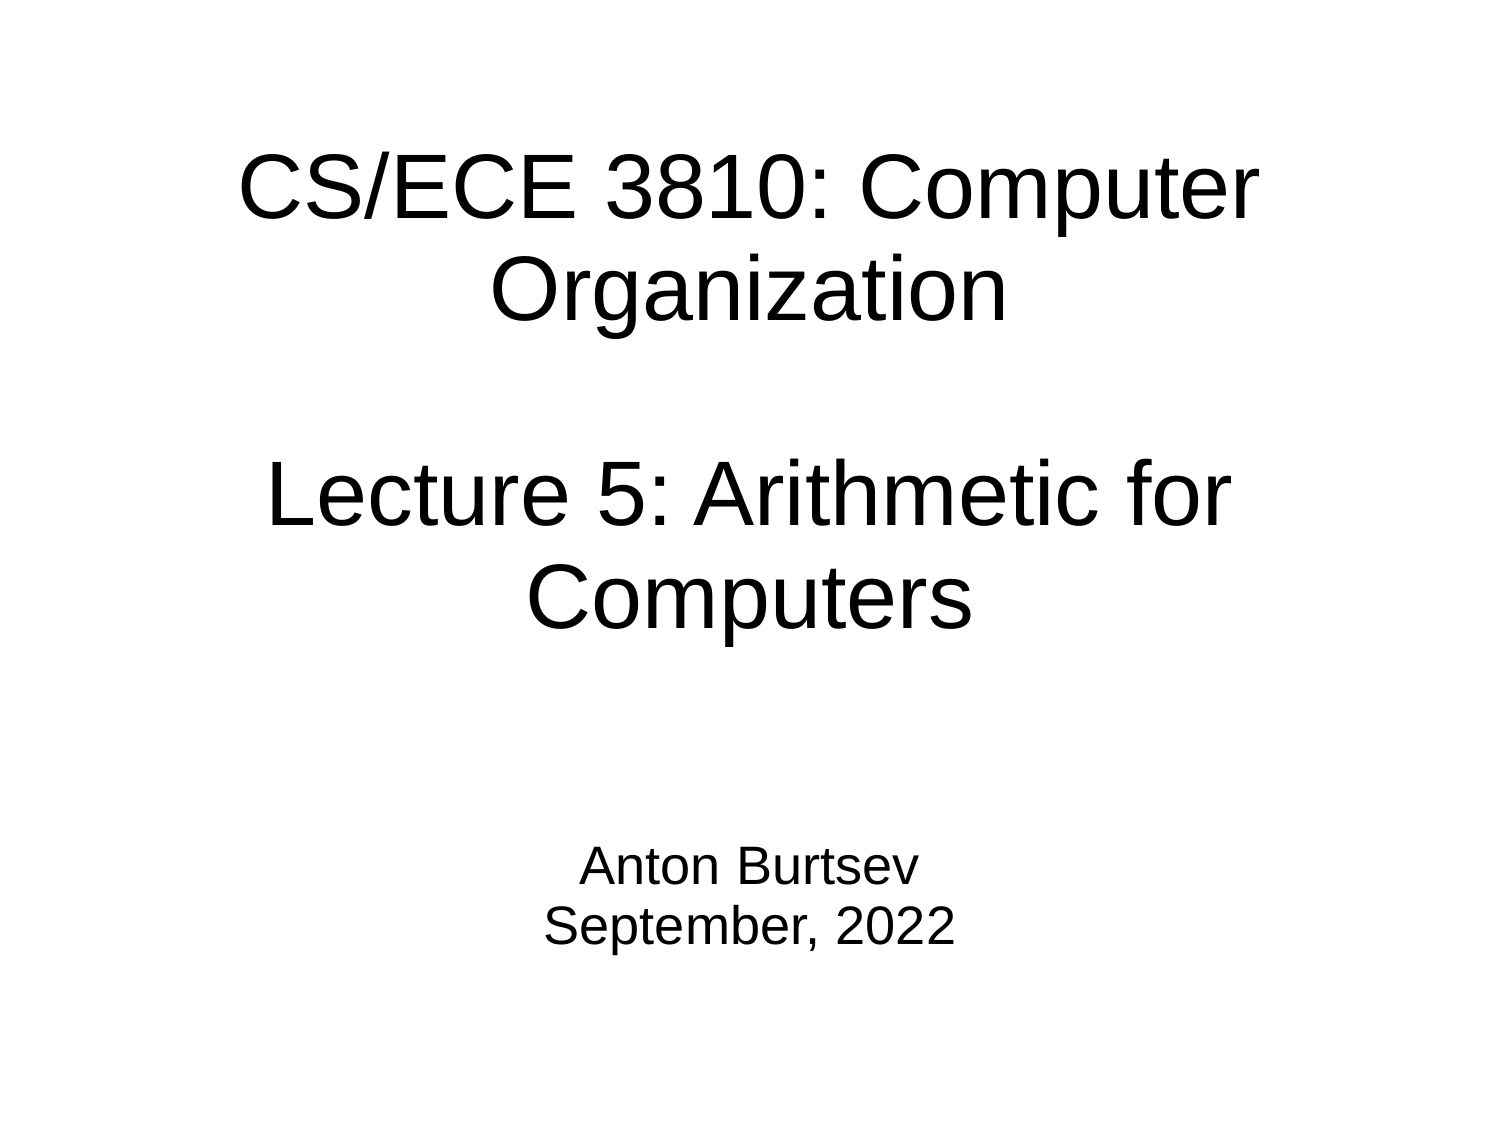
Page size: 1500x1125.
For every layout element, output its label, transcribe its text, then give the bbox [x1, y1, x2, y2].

subtitle Anton Burtsev September, 2022 [75, 578, 1425, 1006]
title CS/ECE 3810: Computer Organization Lecture 5: Arithmetic for Computers [75, 102, 1425, 578]
